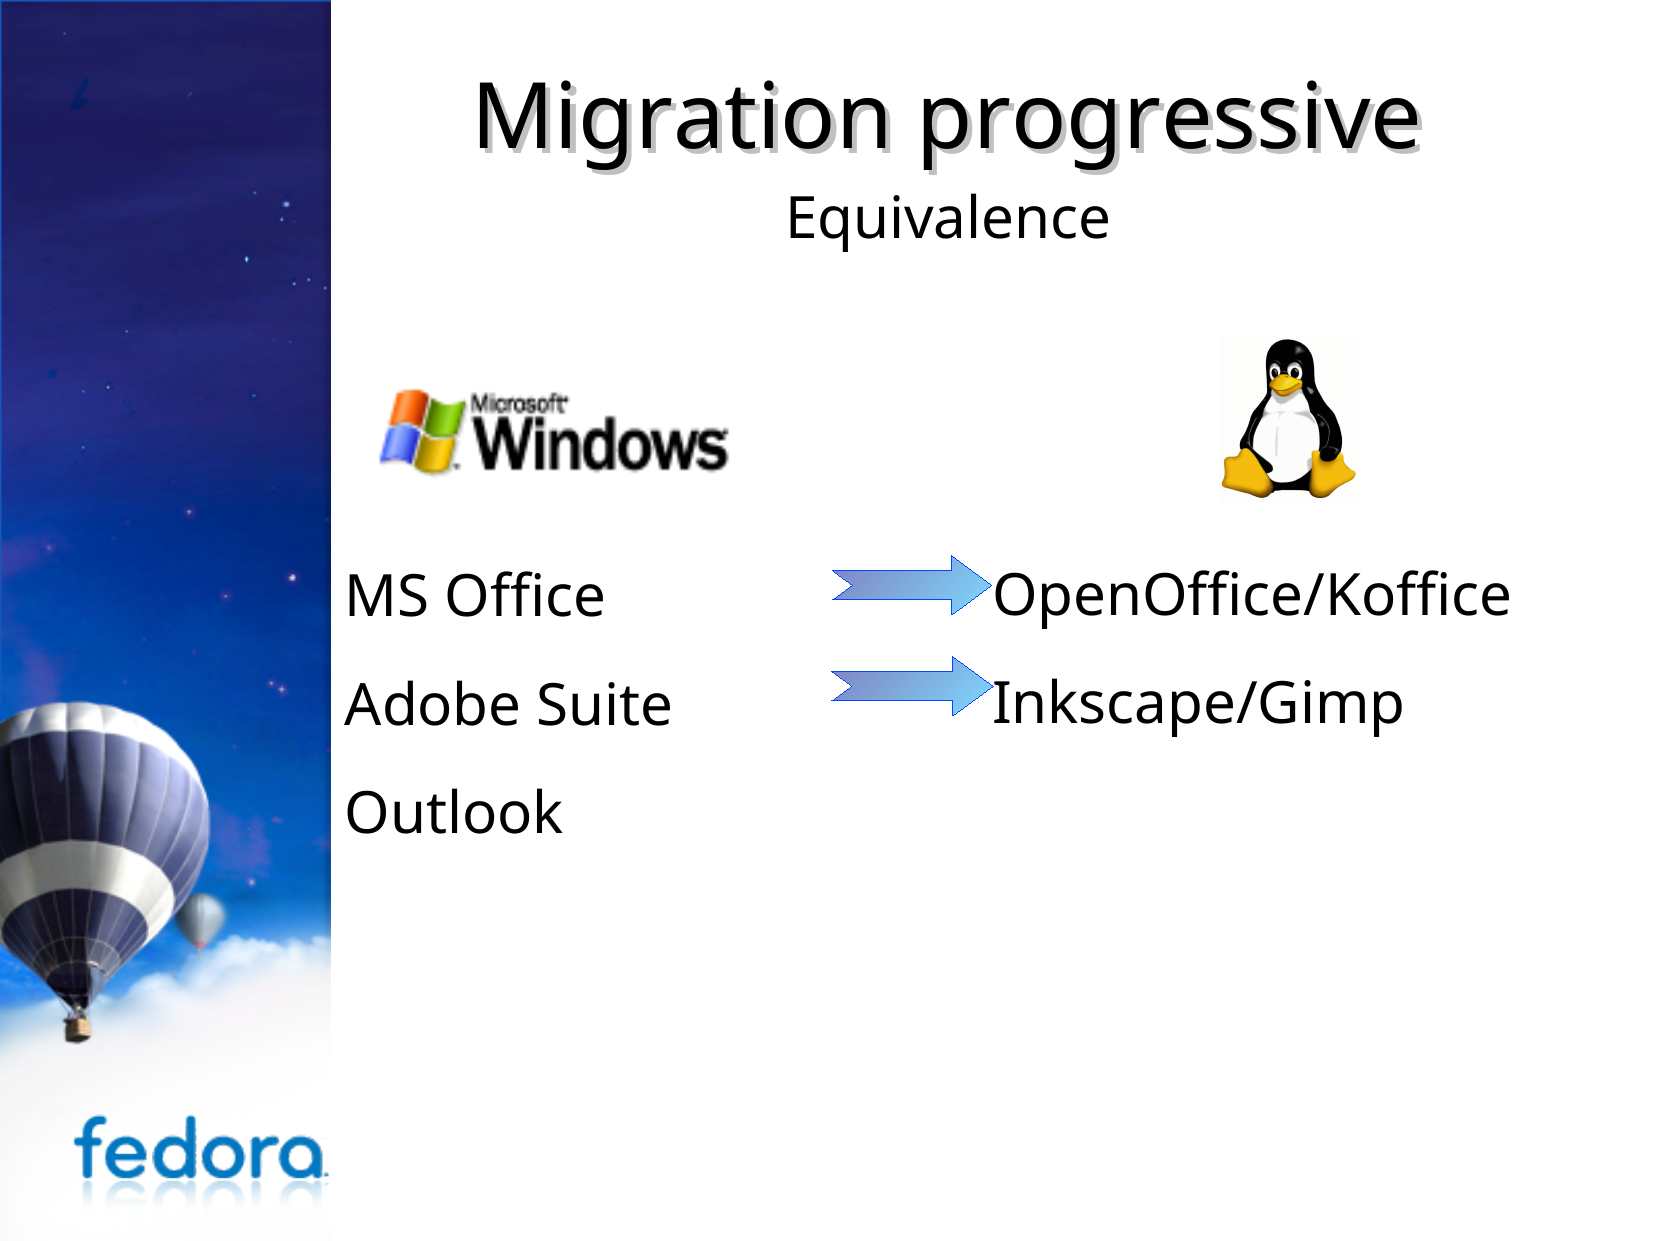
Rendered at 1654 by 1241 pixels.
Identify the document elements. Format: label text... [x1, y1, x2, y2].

list MS Office Adobe Suite Outlook [331, 554, 977, 1145]
text_box [832, 555, 992, 615]
text_box [831, 656, 994, 716]
picture [354, 379, 957, 503]
title Migration progressive Equivalence [331, 49, 1571, 257]
picture [0, 0, 331, 1241]
list OpenOffice/Koffice Inkscape/Gimp [974, 552, 1631, 1141]
picture [1219, 336, 1359, 503]
